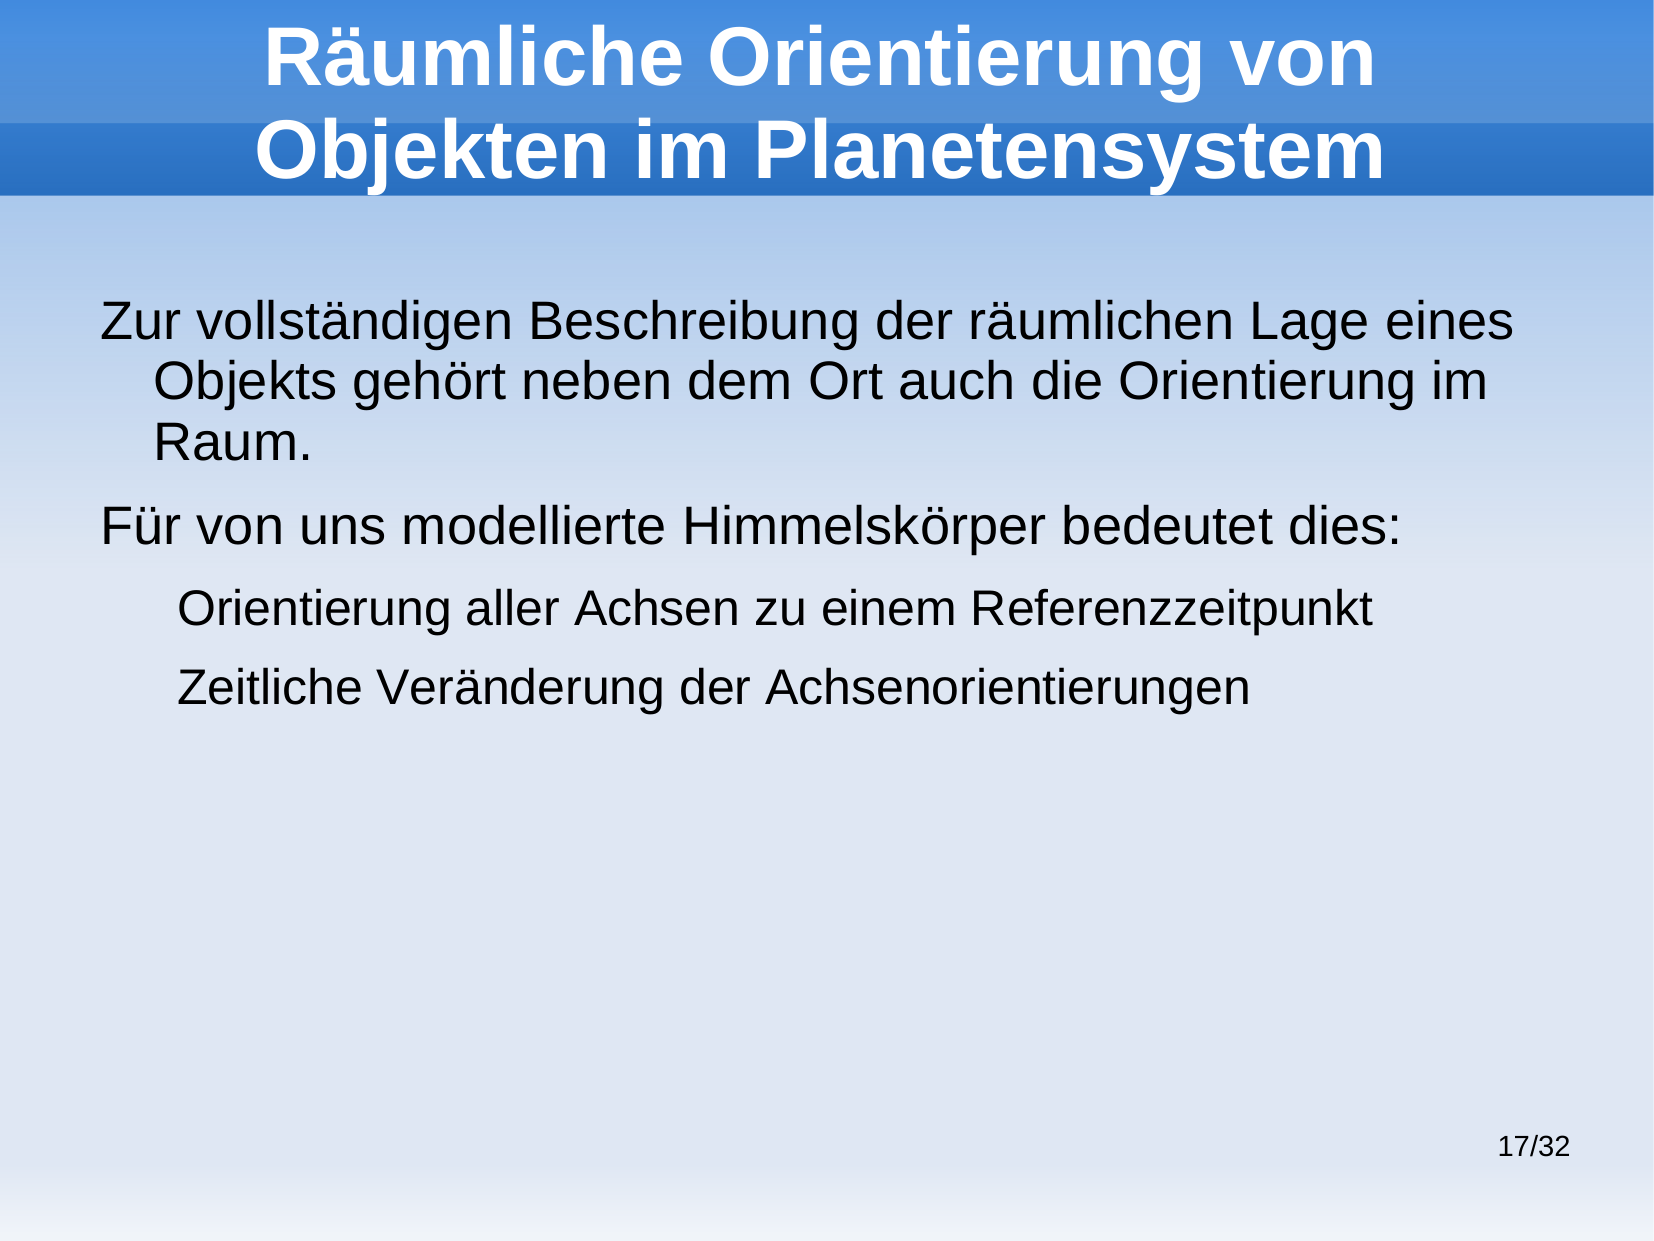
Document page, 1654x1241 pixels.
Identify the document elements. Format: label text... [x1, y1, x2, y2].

title Räumliche Orientierung von Objekten im Planetensystem [76, 0, 1565, 208]
list Zur vollständigen Beschreibung der räumlichen Lage eines Objekts gehört neben dem Ort auch die Orientierung im Raum. Für von uns modellierte Himmelskörper bedeutet dies: Orientierung aller Achsen zu einem Referenzzeitpunkt Zeitliche Veränderung der Achsenorientierungen [82, 290, 1571, 1094]
picture [0, 0, 1654, 1241]
